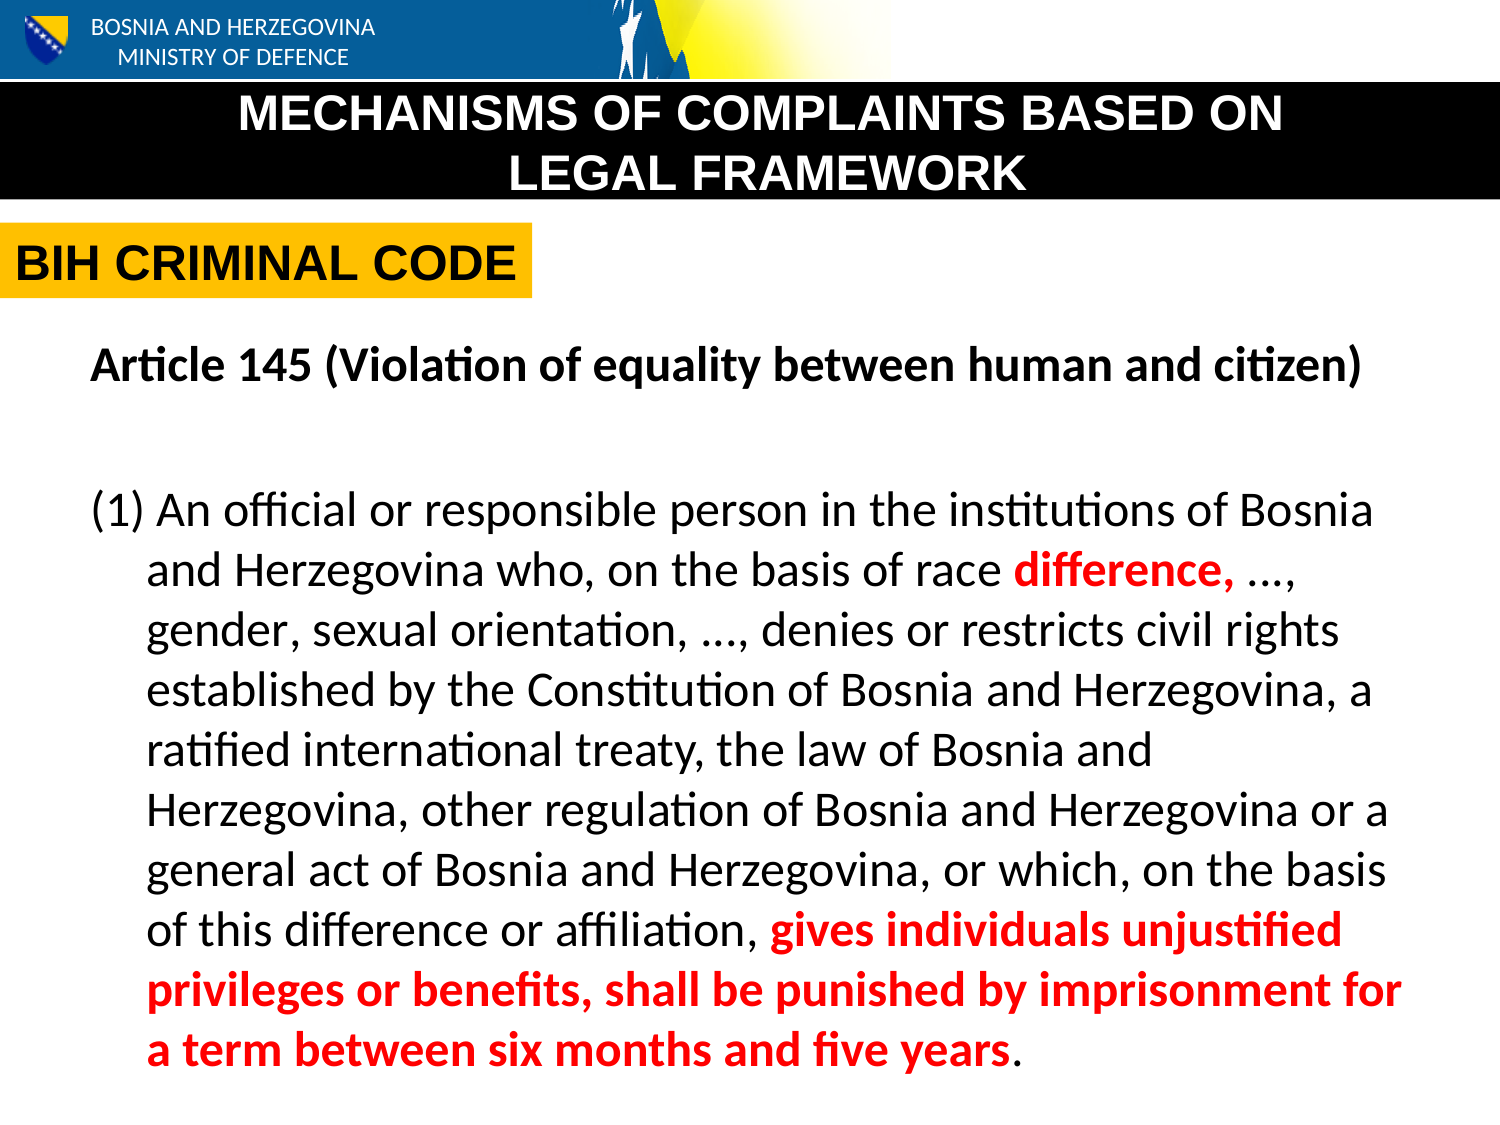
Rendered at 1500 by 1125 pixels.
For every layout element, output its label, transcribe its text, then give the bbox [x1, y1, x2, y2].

text_box BIH CRIMINAL CODE [0, 222, 533, 299]
picture [0, 0, 1500, 79]
text_box MECHANISMS OF COMPLAINTS BASED ON LEGAL FRAMEWORK [0, 82, 1500, 200]
list Article 145 (Violation of equality between human and citizen) (1) An official or responsible person in the institutions of Bosnia and Herzegovina who, on the basis of race difference, ..., gender, sexual orientation, ..., denies or restricts civil rights established by the Constitution of Bosnia and Herzegovina, a ratified international treaty, the law of Bosnia and Herzegovina, other regulation of Bosnia and Herzegovina or a general act of Bosnia and Herzegovina, or which, on the basis of this difference or affiliation, gives individuals unjustified privileges or benefits, shall be punished by imprisonment for a term between six months and five years. [75, 323, 1426, 1067]
